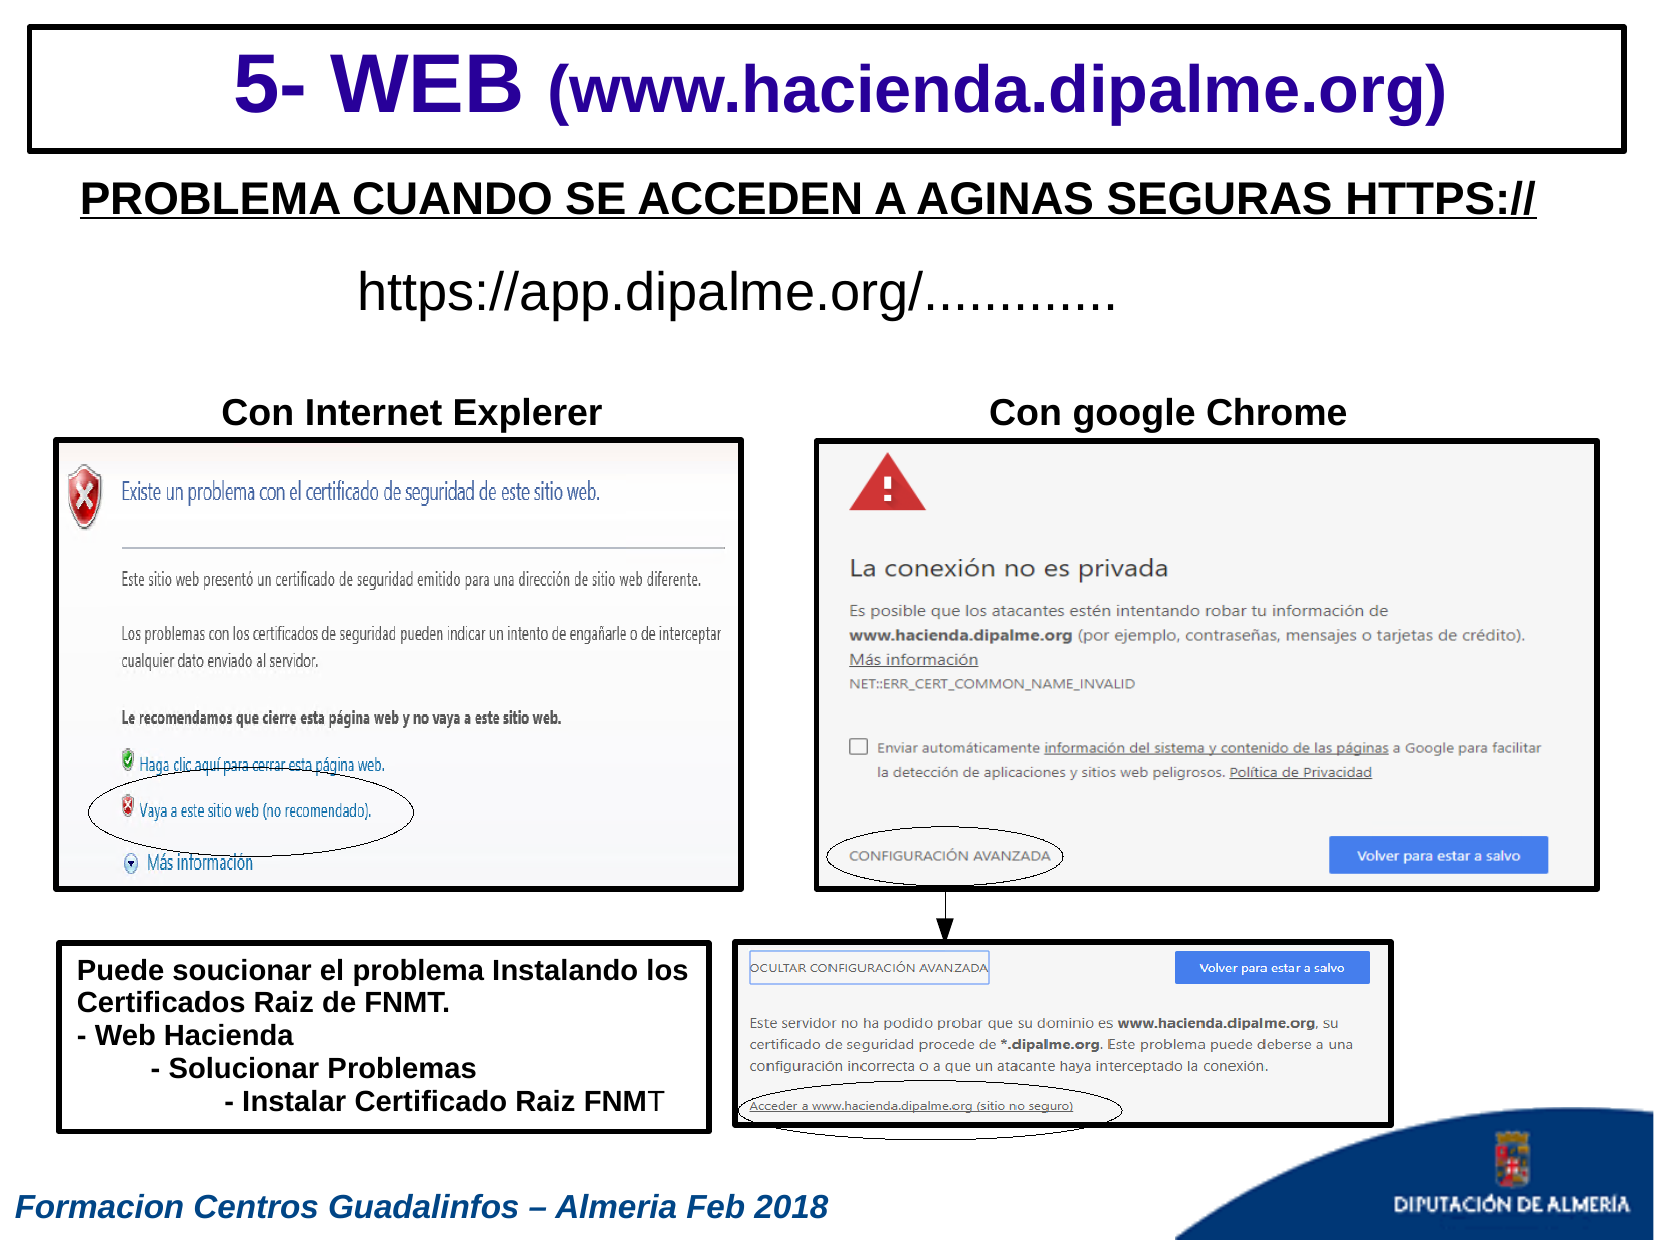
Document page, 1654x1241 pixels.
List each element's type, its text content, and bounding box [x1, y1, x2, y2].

text_box PROBLEMA CUANDO SE ACCEDEN A AGINAS SEGURAS HTTPS:// [64, 165, 1601, 233]
text_box Formacion Centros Guadalinfos – Almeria Feb 2018 [0, 1181, 845, 1234]
picture [59, 442, 739, 886]
picture [1175, 1107, 1654, 1241]
text_box 5- WEB (www.hacienda.dipalme.org) [29, 27, 1625, 152]
text_box Con Internet Explerer [206, 383, 650, 442]
text_box https://app.dipalme.org/............. [342, 253, 1241, 330]
picture [738, 944, 1388, 1123]
picture [819, 444, 1595, 886]
text_box Puede soucionar el problema Instalando los Certificados Raiz de FNMT. - Web Hacienda - Solucionar Problemas - Instalar Certificado Raiz FNMT [59, 943, 709, 1132]
text_box Con google Chrome [974, 383, 1418, 442]
